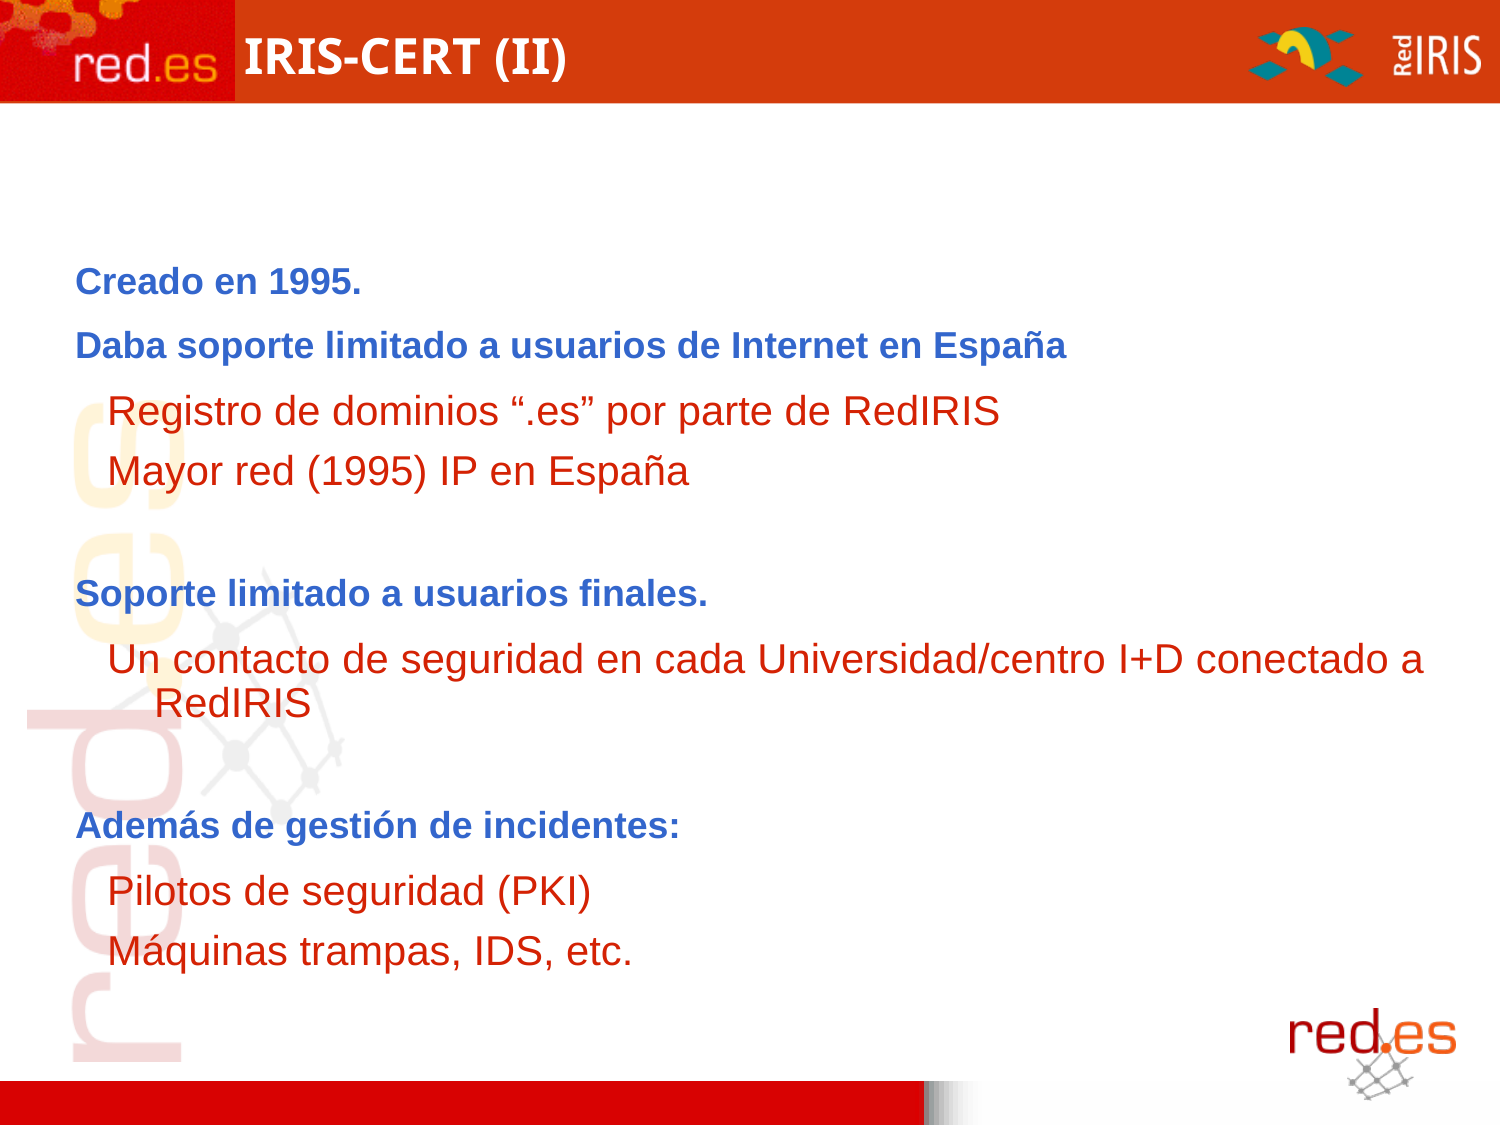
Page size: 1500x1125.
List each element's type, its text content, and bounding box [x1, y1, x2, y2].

picture [0, 0, 235, 101]
picture [0, 1008, 1500, 1125]
picture [1412, 27, 1481, 87]
title IRIS-CERT (II) [244, 0, 1412, 121]
list Creado en 1995. Daba soporte limitado a usuarios de Internet en España Registro de dominios “.es” por parte de RedIRIS Mayor red (1995) IP en España Soporte limitado a usuarios finales. Un contacto de seguridad en cada Universidad/centro I+D conectado a RedIRIS Además de gestión de incidentes: Pilotos de seguridad (PKI) Máquinas trampas, IDS, etc. [75, 262, 1426, 1006]
picture [27, 400, 345, 1062]
